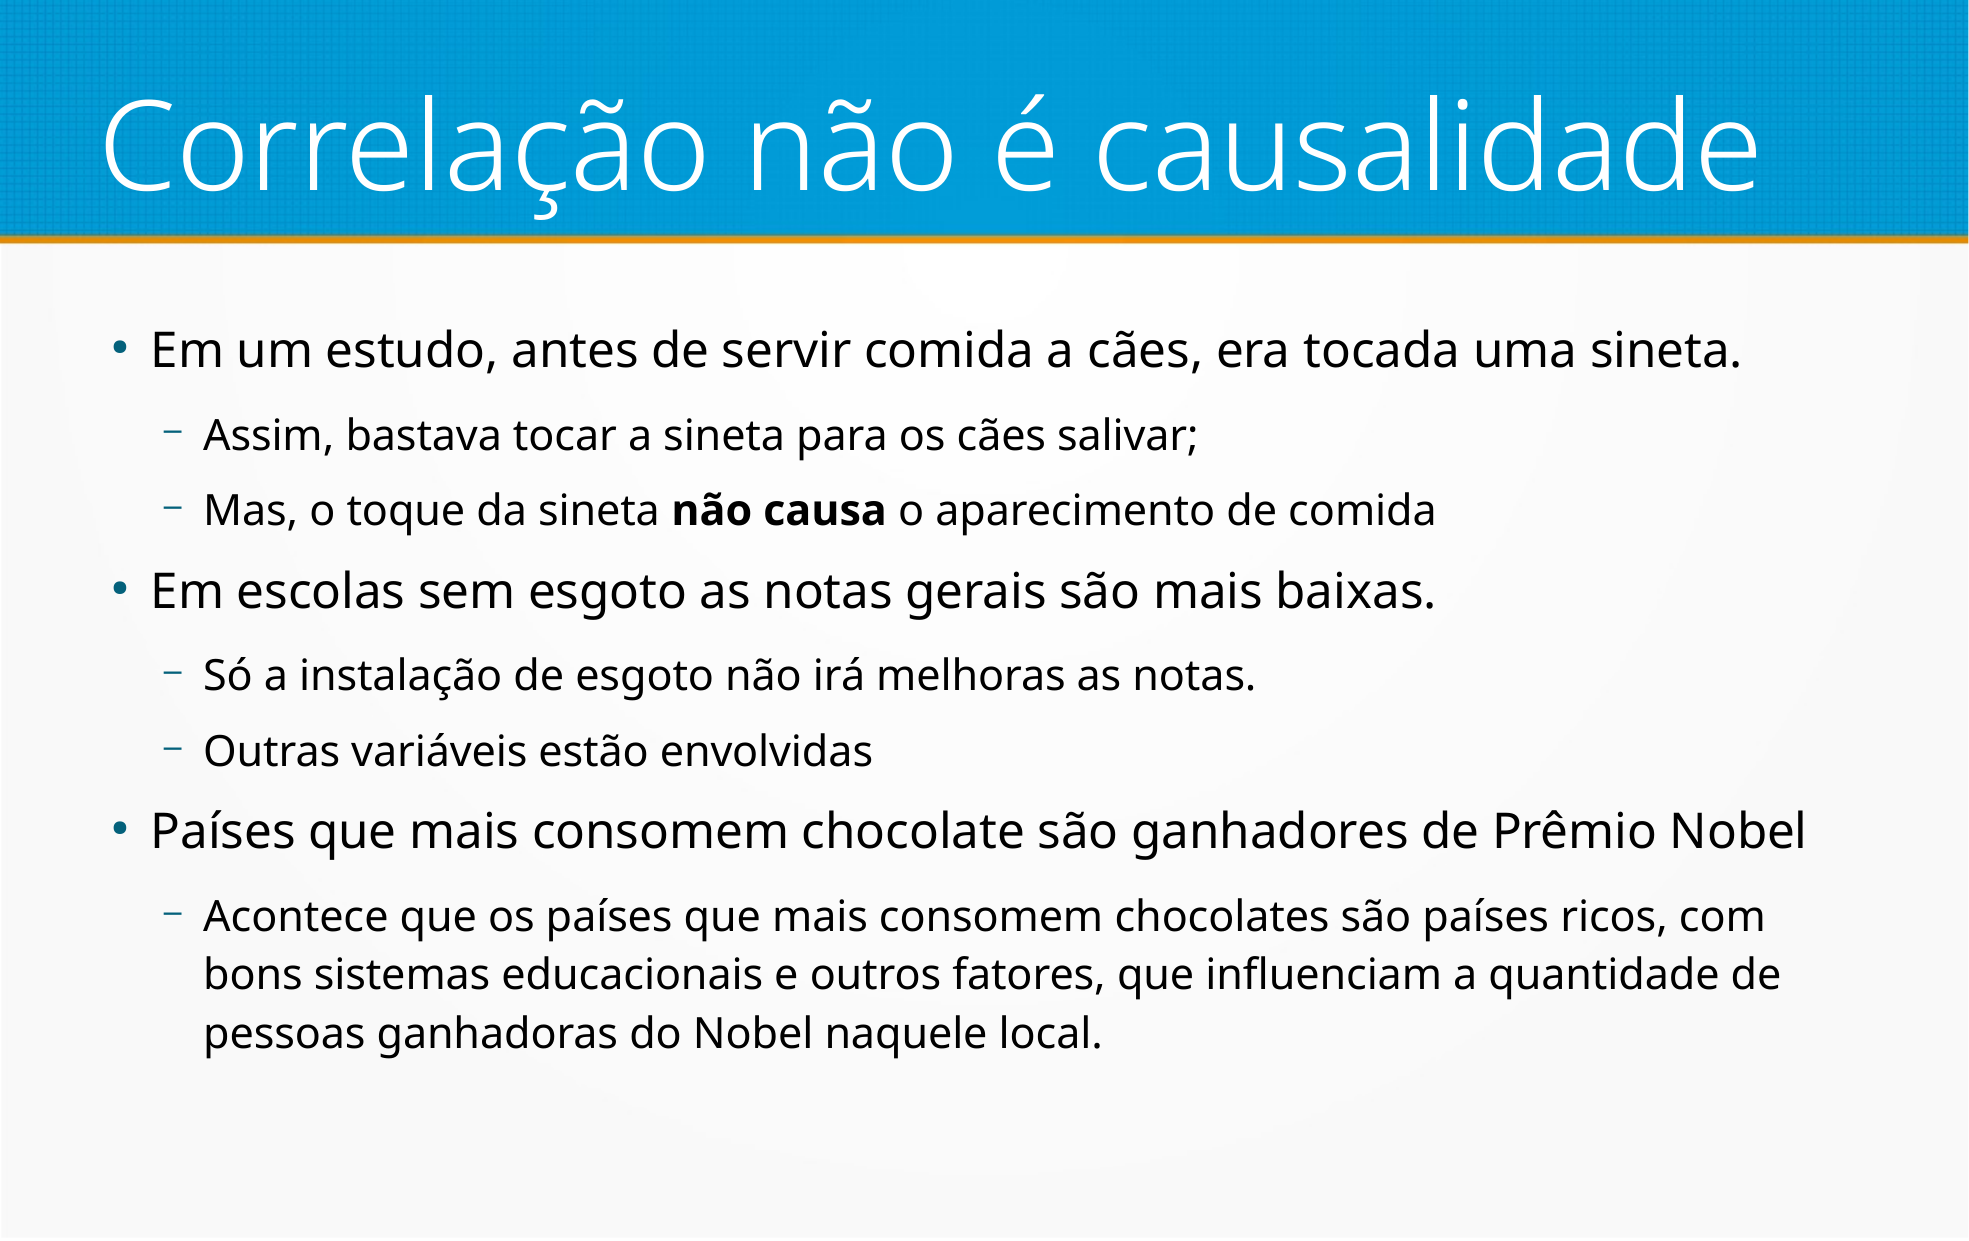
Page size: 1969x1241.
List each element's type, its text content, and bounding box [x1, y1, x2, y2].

list Em um estudo, antes de servir comida a cães, era tocada uma sineta. Assim, bastava tocar a sineta para os cães salivar; Mas, o toque da sineta não causa o aparecimento de comida Em escolas sem esgoto as notas gerais são mais baixas. Só a instalação de esgoto não irá melhoras as notas. Outras variáveis estão envolvidas Países que mais consomem chocolate são ganhadores de Prêmio Nobel Acontece que os países que mais consomem chocolates são países ricos, com bons sistemas educacionais e outros fatores, que influenciam a quantidade de pessoas ganhadoras do Nobel naquele local. [98, 315, 1861, 1081]
picture [0, 233, 1969, 1241]
title Correlação não é causalidade [98, 19, 1870, 227]
